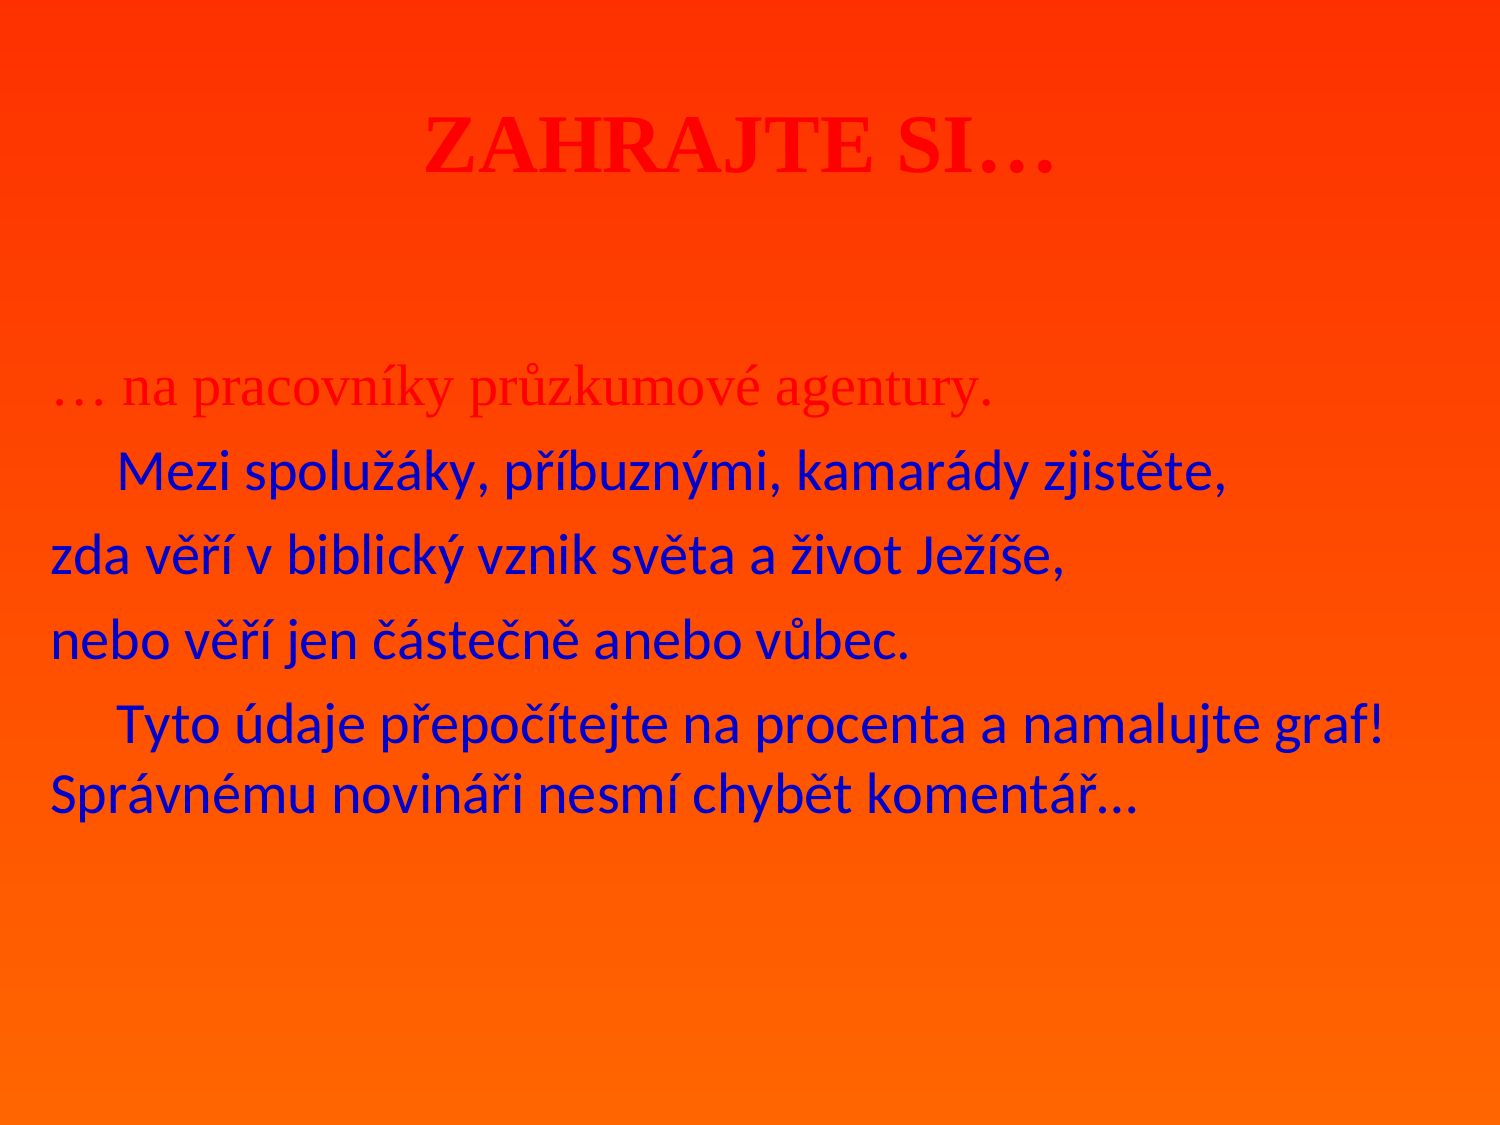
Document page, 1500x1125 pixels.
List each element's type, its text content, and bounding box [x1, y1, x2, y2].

list … na pracovníky průzkumové agentury. Mezi spolužáky, příbuznými, kamarády zjistěte, zda věří v biblický vznik světa a život Ježíše, nebo věří jen částečně anebo vůbec. Tyto údaje přepočítejte na procenta a namalujte graf! Správnému novináři nesmí chybět komentář… [35, 339, 1465, 918]
title ZAHRAJTE SI… [74, 45, 1407, 233]
